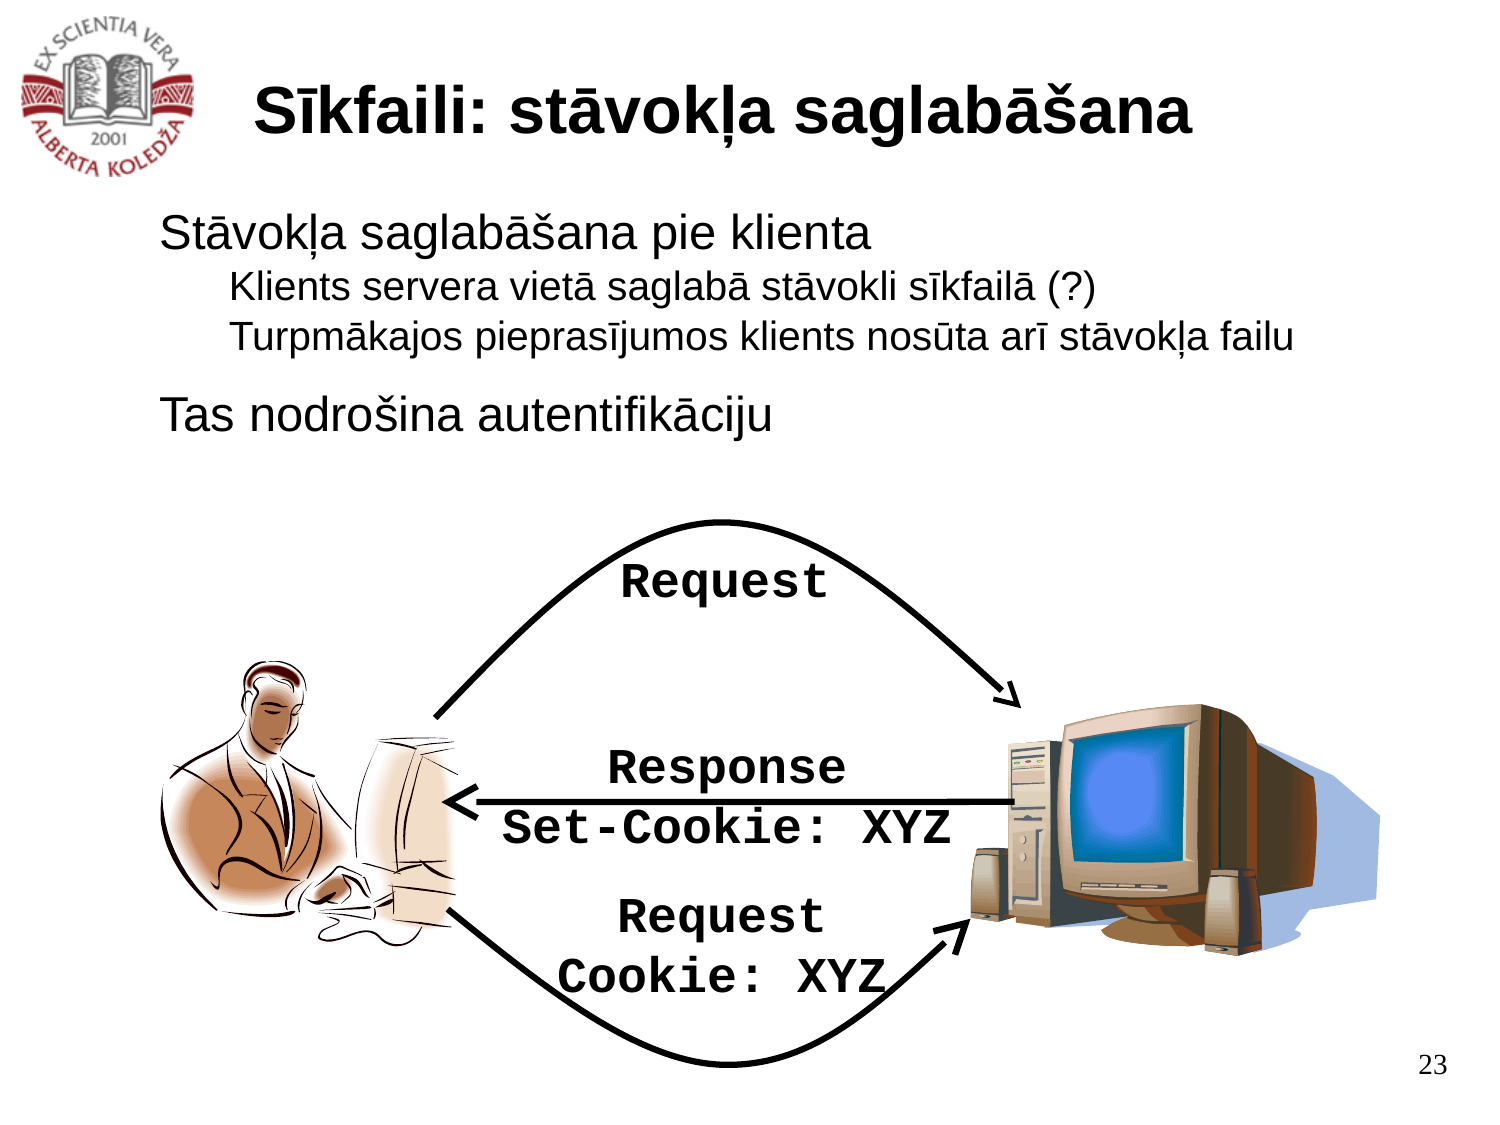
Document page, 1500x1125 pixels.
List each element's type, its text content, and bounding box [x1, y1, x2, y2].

text_box <skaitlis> [1312, 1037, 1463, 1101]
text_box Request Cookie: XYZ [542, 874, 902, 1011]
picture [21, 16, 194, 177]
picture [970, 704, 1381, 956]
text_box Response Set-Cookie: XYZ [487, 726, 967, 862]
text_box Request [605, 539, 846, 615]
title Sīkfaili: stāvokļa saglabāšana [50, 37, 1374, 176]
list Stāvokļa saglabāšana pie klienta Klients servera vietā saglabā stāvokli sīkfailā (?) Turpmākajos pieprasījumos klients nosūta arī stāvokļa failu Tas nodrošina autentifikāciju [74, 199, 1475, 450]
picture [151, 658, 459, 950]
